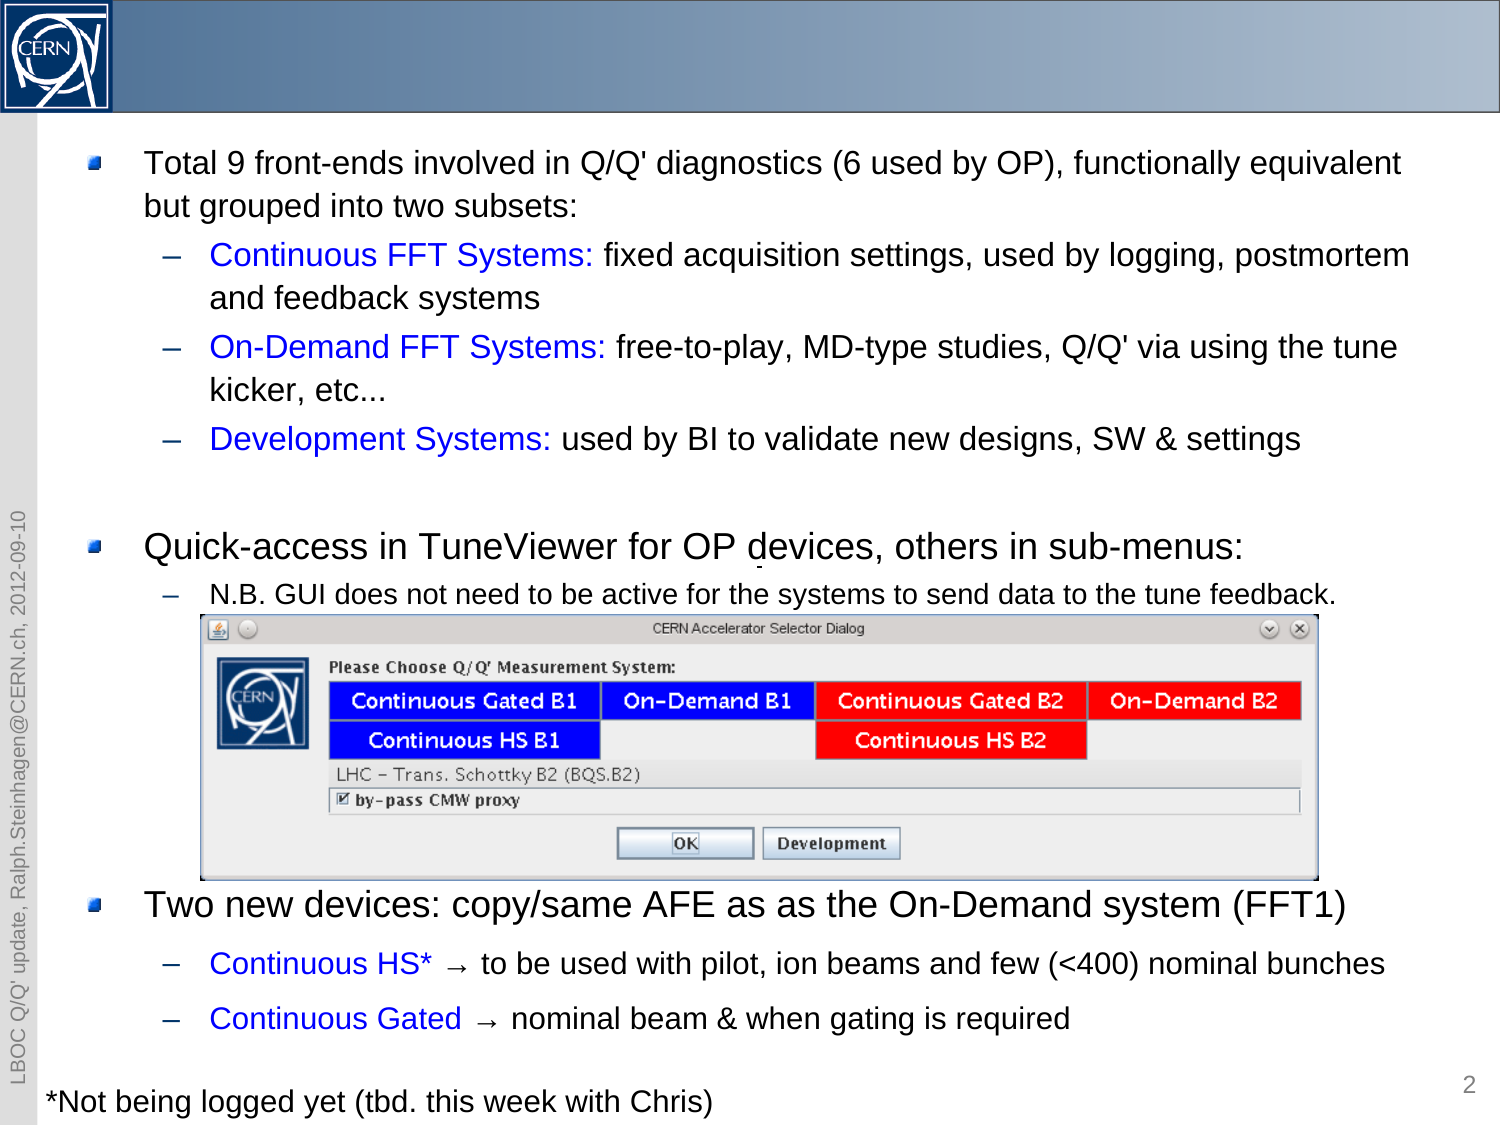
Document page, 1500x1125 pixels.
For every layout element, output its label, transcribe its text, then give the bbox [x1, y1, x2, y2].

picture [200, 614, 1319, 882]
list Total 9 front-ends involved in Q/Q' diagnostics (6 used by OP), functionally equivalent but grouped into two subsets: Continuous FFT Systems: fixed acquisition settings, used by logging, postmortem and feedback systems On-Demand FFT Systems: free-to-play, MD-type studies, Q/Q' via using the tune kicker, etc... Development Systems: used by BI to validate new designs, SW & settings Quick-access in TuneViewer for OP devices, others in sub-menus: N.B. GUI does not need to be active for the systems to send data to the tune feedback. Two new devices: copy/same AFE as as the On-Demand system (FFT1) Continuous HS* → to be used with pilot, ion beams and few (<400) nominal bunches Continuous Gated → nominal beam & when gating is required [87, 137, 1438, 1036]
picture [0, 0, 113, 113]
text_box *Not being logged yet (tbd. this week with Chris) [45, 1075, 726, 1120]
